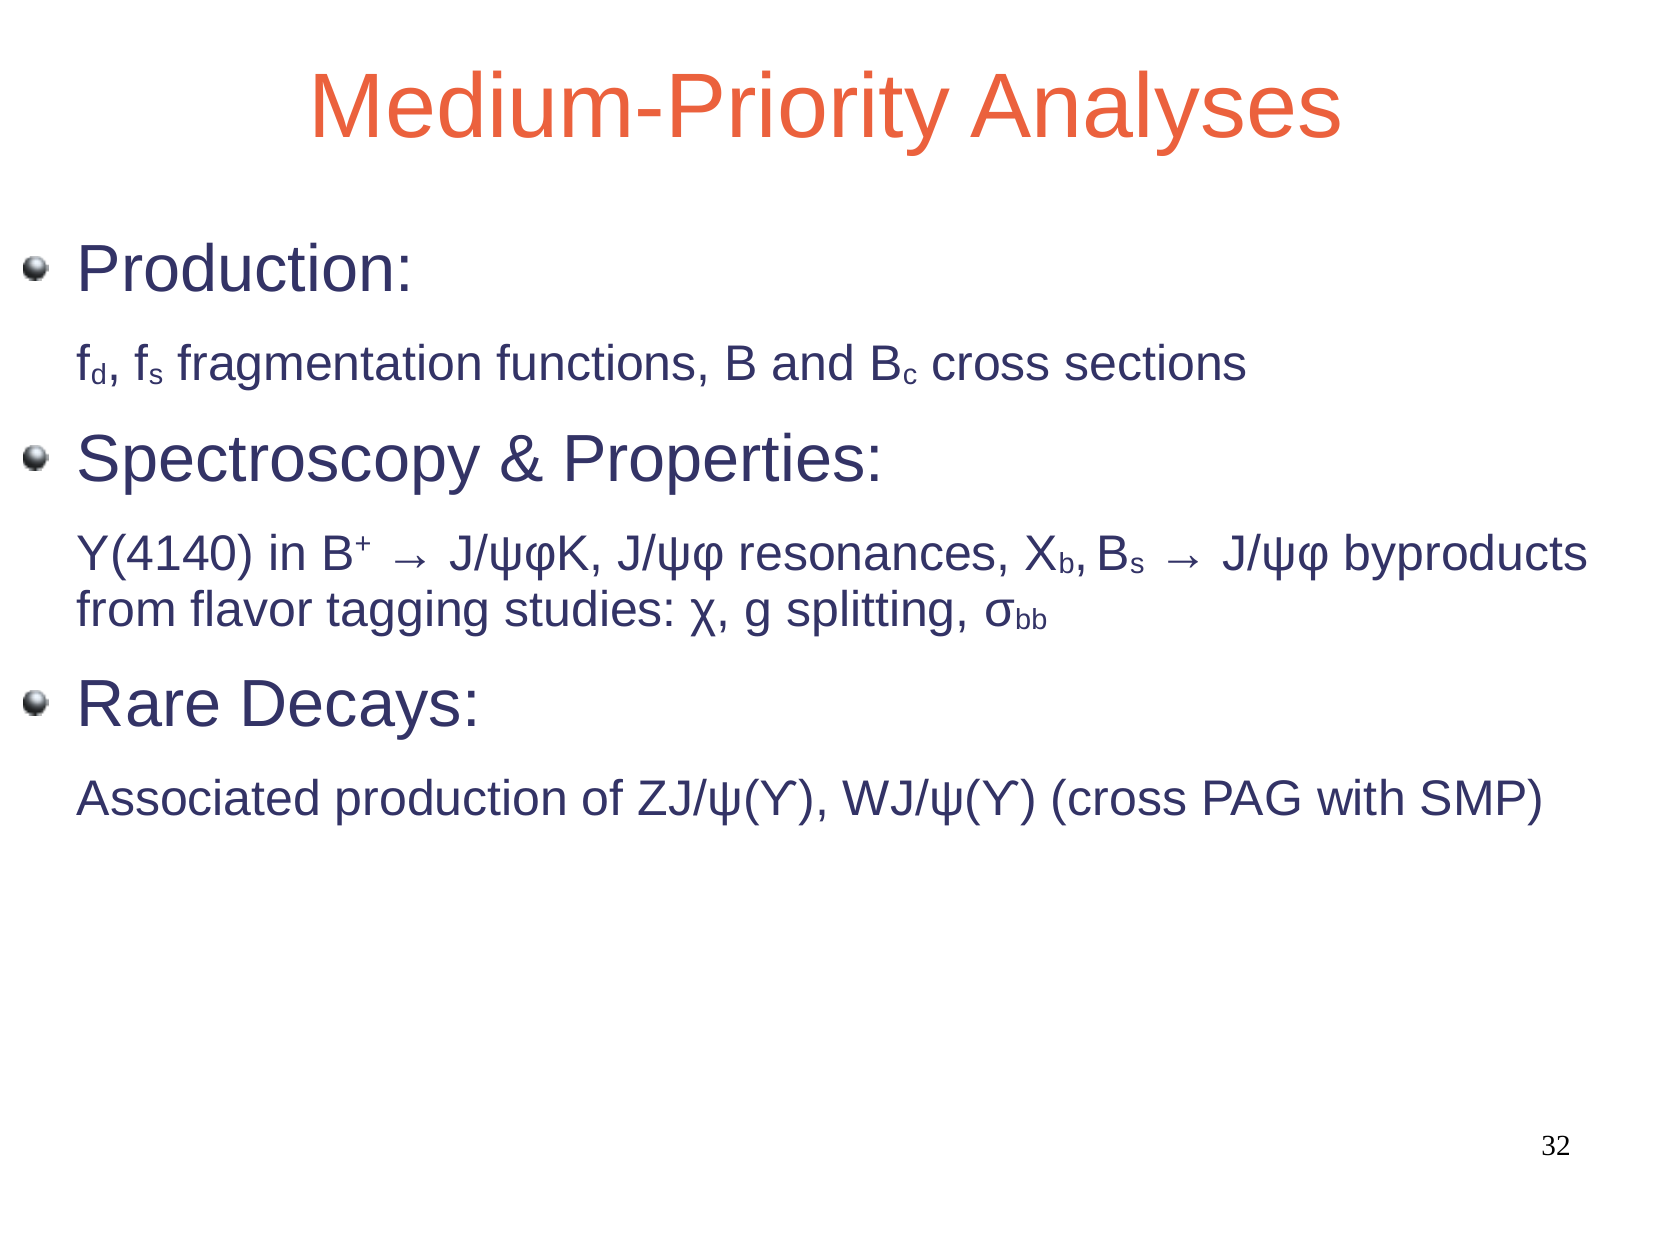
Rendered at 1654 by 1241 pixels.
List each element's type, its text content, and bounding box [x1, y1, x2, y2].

title Medium-Priority Analyses [35, 2, 1619, 210]
list Production: fd, fs fragmentation functions, B and Bc cross sections Spectroscopy & Properties: Y(4140) in B+ → J/ψφK, J/ψφ resonances, Xb, Bs → J/ψφ byproducts from flavor tagging studies: χ, g splitting, σbb Rare Decays: Associated production of ZJ/ψ(ϒ), WJ/ψ(ϒ) (cross PAG with SMP) [5, 231, 1648, 1050]
